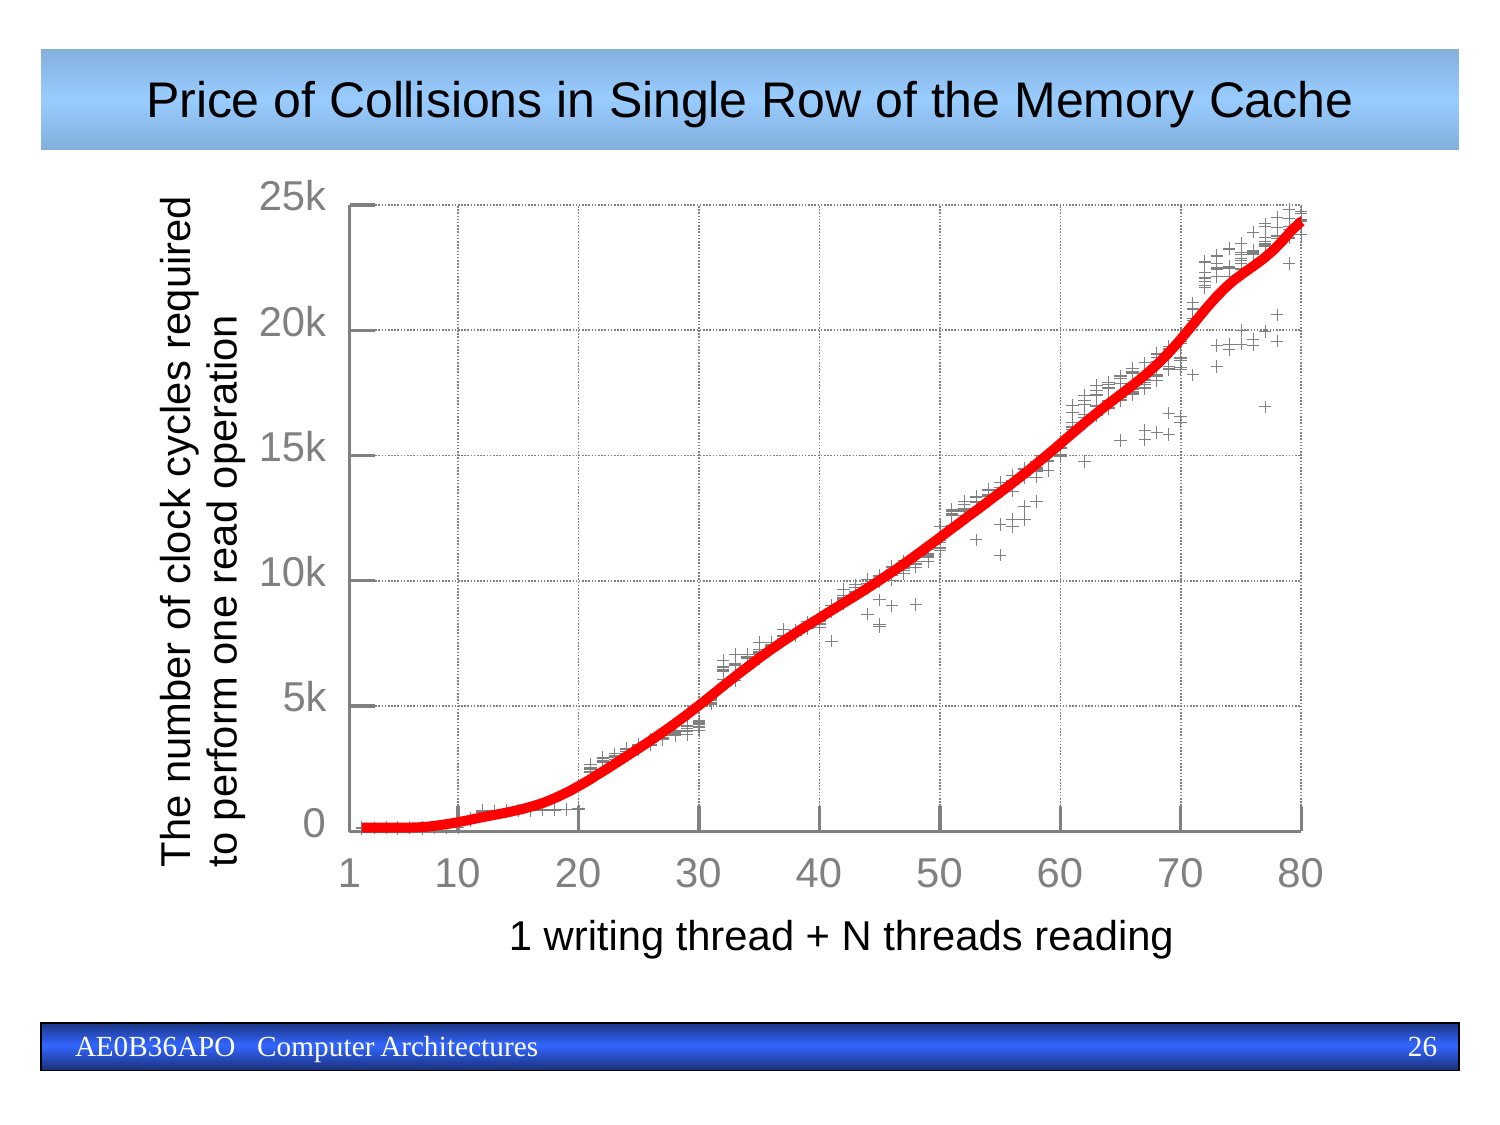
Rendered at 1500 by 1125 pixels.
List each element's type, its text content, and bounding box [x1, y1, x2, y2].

text_box 1 writing thread + N threads reading [508, 912, 1204, 960]
text_box 50 [916, 849, 963, 896]
text_box 10k [264, 548, 327, 596]
text_box 60 [1036, 849, 1084, 896]
text_box 15k [264, 423, 327, 471]
text_box 80 [1277, 849, 1325, 896]
text_box The number of clock cycles required to perform one read operation [152, 156, 264, 868]
title Price of Collisions in Single Row of the Memory Cache [41, 49, 1459, 150]
text_box 0 [302, 799, 327, 846]
text_box 1 [337, 849, 362, 896]
text_box 25k [264, 172, 327, 220]
text_box 30 [675, 849, 722, 896]
text_box 10 [434, 849, 481, 896]
text_box 20k [264, 298, 327, 345]
text_box 70 [1157, 849, 1204, 896]
text_box 5k [282, 674, 327, 721]
text_box 40 [795, 849, 843, 896]
text_box 20 [554, 849, 602, 896]
